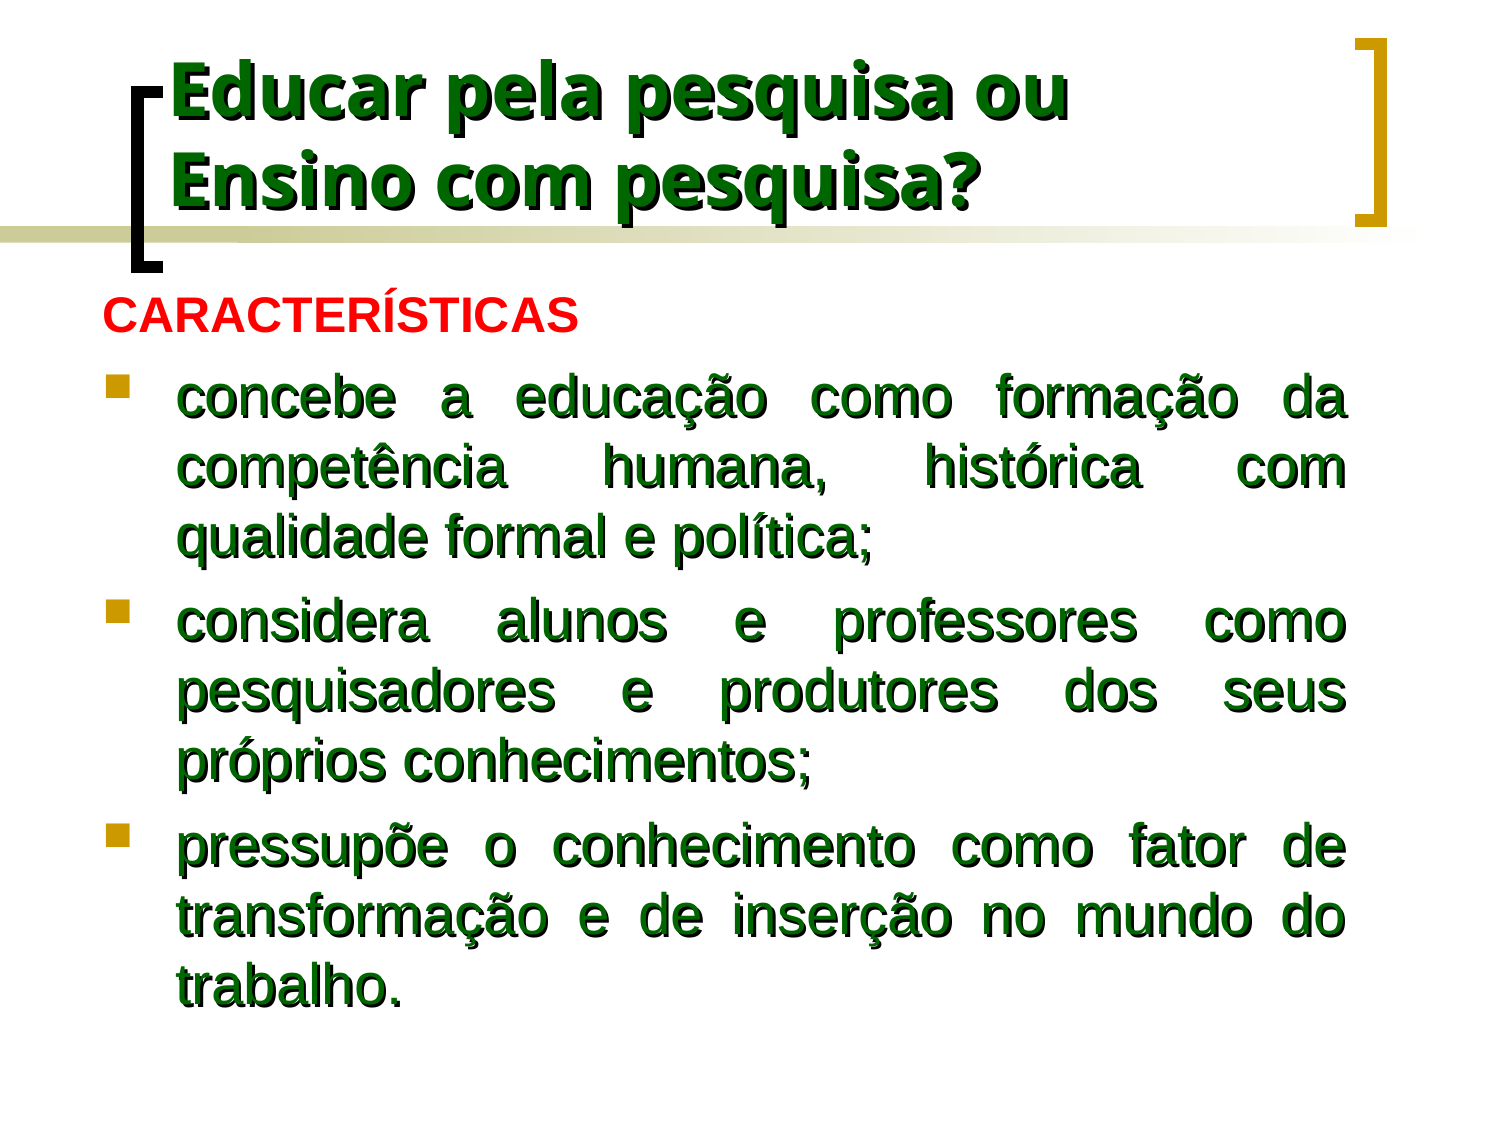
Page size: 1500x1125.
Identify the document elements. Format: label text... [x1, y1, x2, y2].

text_box Educar pela pesquisa ou Ensino com pesquisa? [152, 15, 1328, 248]
text_box CARACTERÍSTICAS concebe a educação como formação da competência humana, histórica com qualidade formal e política; considera alunos e professores como pesquisadores e produtores dos seus próprios conhecimentos; pressupõe o conhecimento como fator de transformação e de inserção no mundo do trabalho. [87, 275, 1363, 1076]
